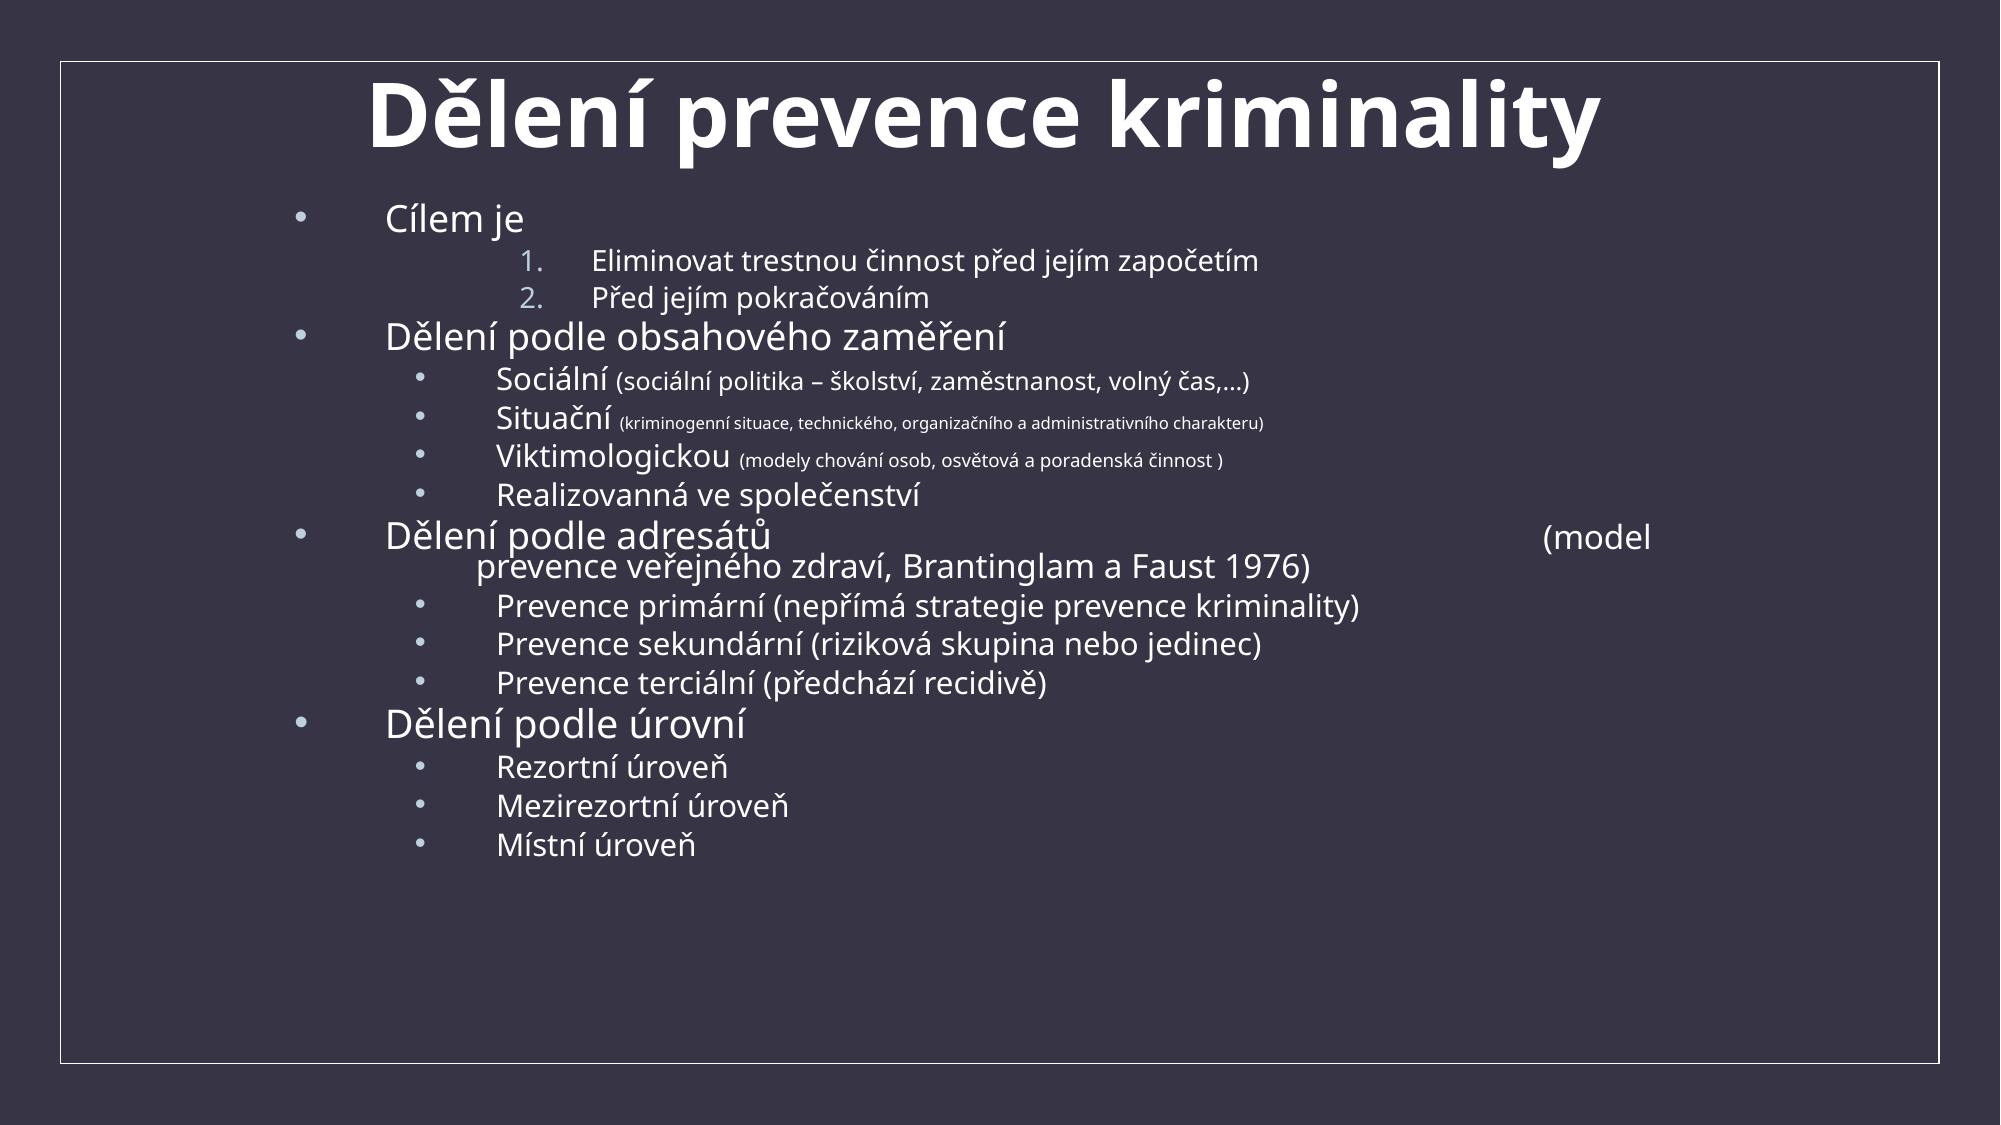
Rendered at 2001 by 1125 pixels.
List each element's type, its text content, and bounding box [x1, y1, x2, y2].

title Dělení prevence kriminality [350, 37, 1688, 200]
list Cílem je Eliminovat trestnou činnost před jejím započetím Před jejím pokračováním Dělení podle obsahového zaměření Sociální (sociální politika – školství, zaměstnanost, volný čas,…) Situační (kriminogenní situace, technického, organizačního a administrativního charakteru) Viktimologickou (modely chování osob, osvětová a poradenská činnost ) Realizovanná ve společenství Dělení podle adresátů (model prevence veřejného zdraví, Brantinglam a Faust 1976) Prevence primární (nepřímá strategie prevence kriminality) Prevence sekundární (riziková skupina nebo jedinec) Prevence terciální (předchází recidivě) Dělení podle úrovní Rezortní úroveň Mezirezortní úroveň Místní úroveň [279, 200, 1733, 1083]
